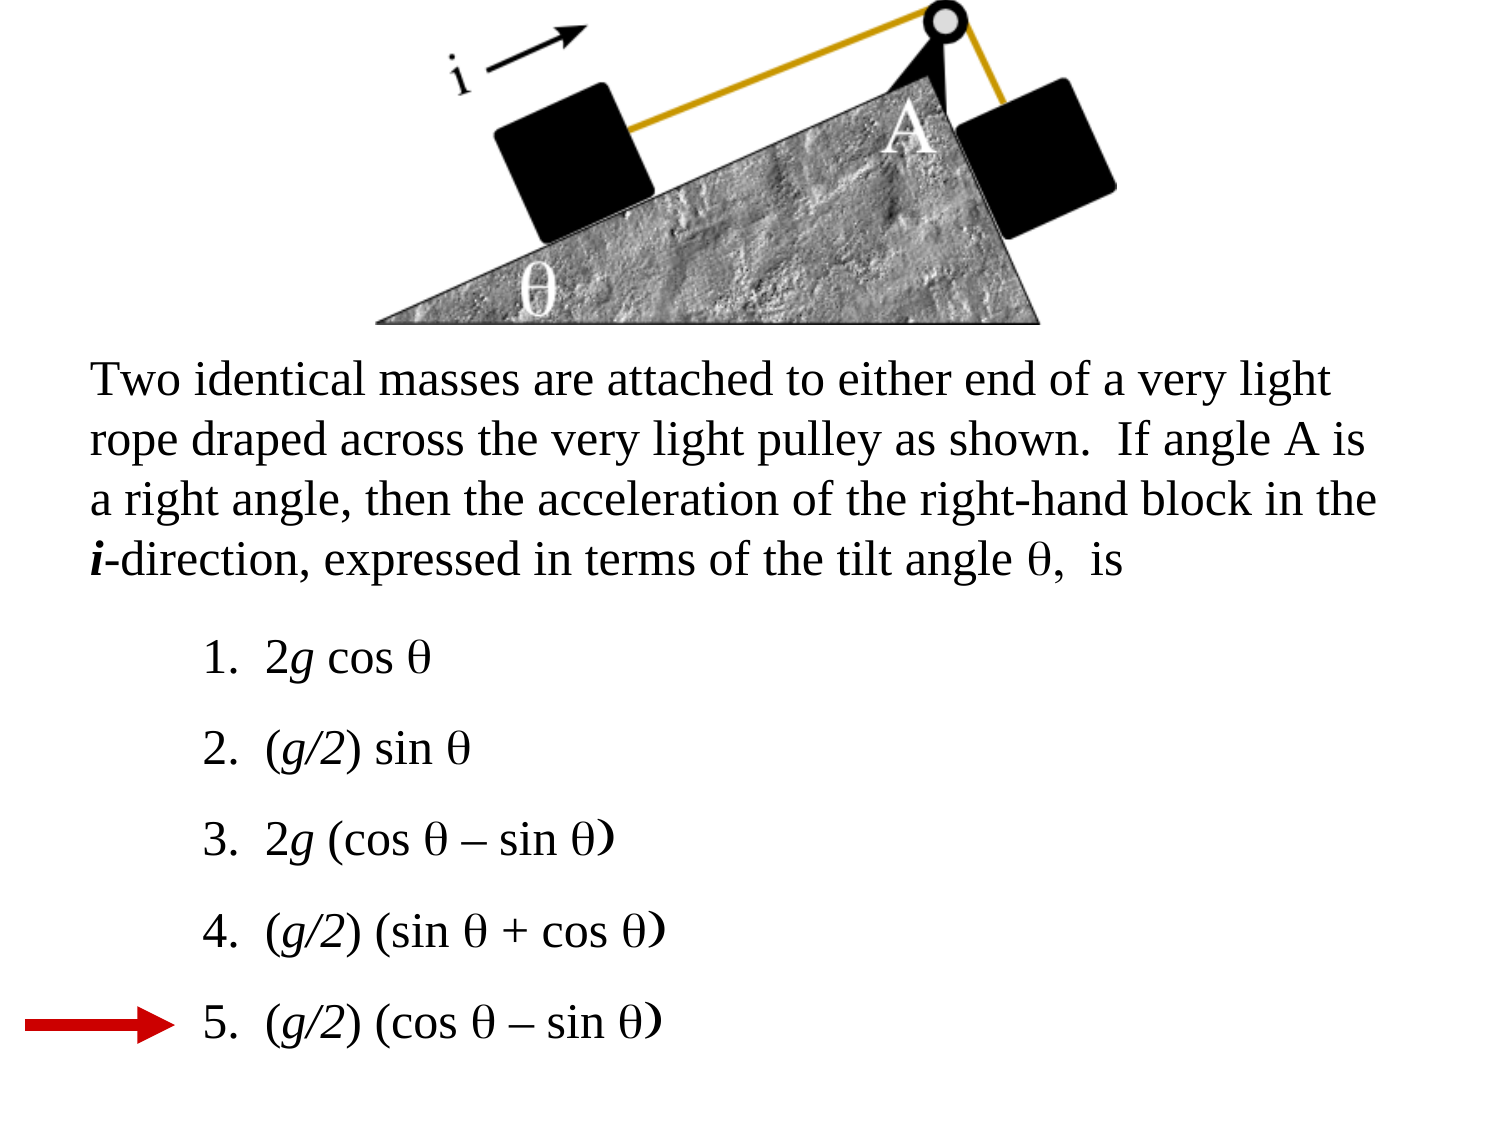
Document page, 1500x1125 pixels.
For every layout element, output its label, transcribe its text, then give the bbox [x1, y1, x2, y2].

picture [375, 0, 1117, 325]
text_box Two identical masses are attached to either end of a very light rope draped across the very light pulley as shown. If angle A is a right angle, then the acceleration of the right-hand block in the i-direction, expressed in terms of the tilt angle θ, is [75, 337, 1413, 593]
text_box 1. 2g cos θ 2. (g/2) sin θ 3. 2g (cos θ – sin θ) 4. (g/2) (sin θ + cos θ) 5. (g/2) (cos θ – sin θ) [187, 615, 1426, 1057]
